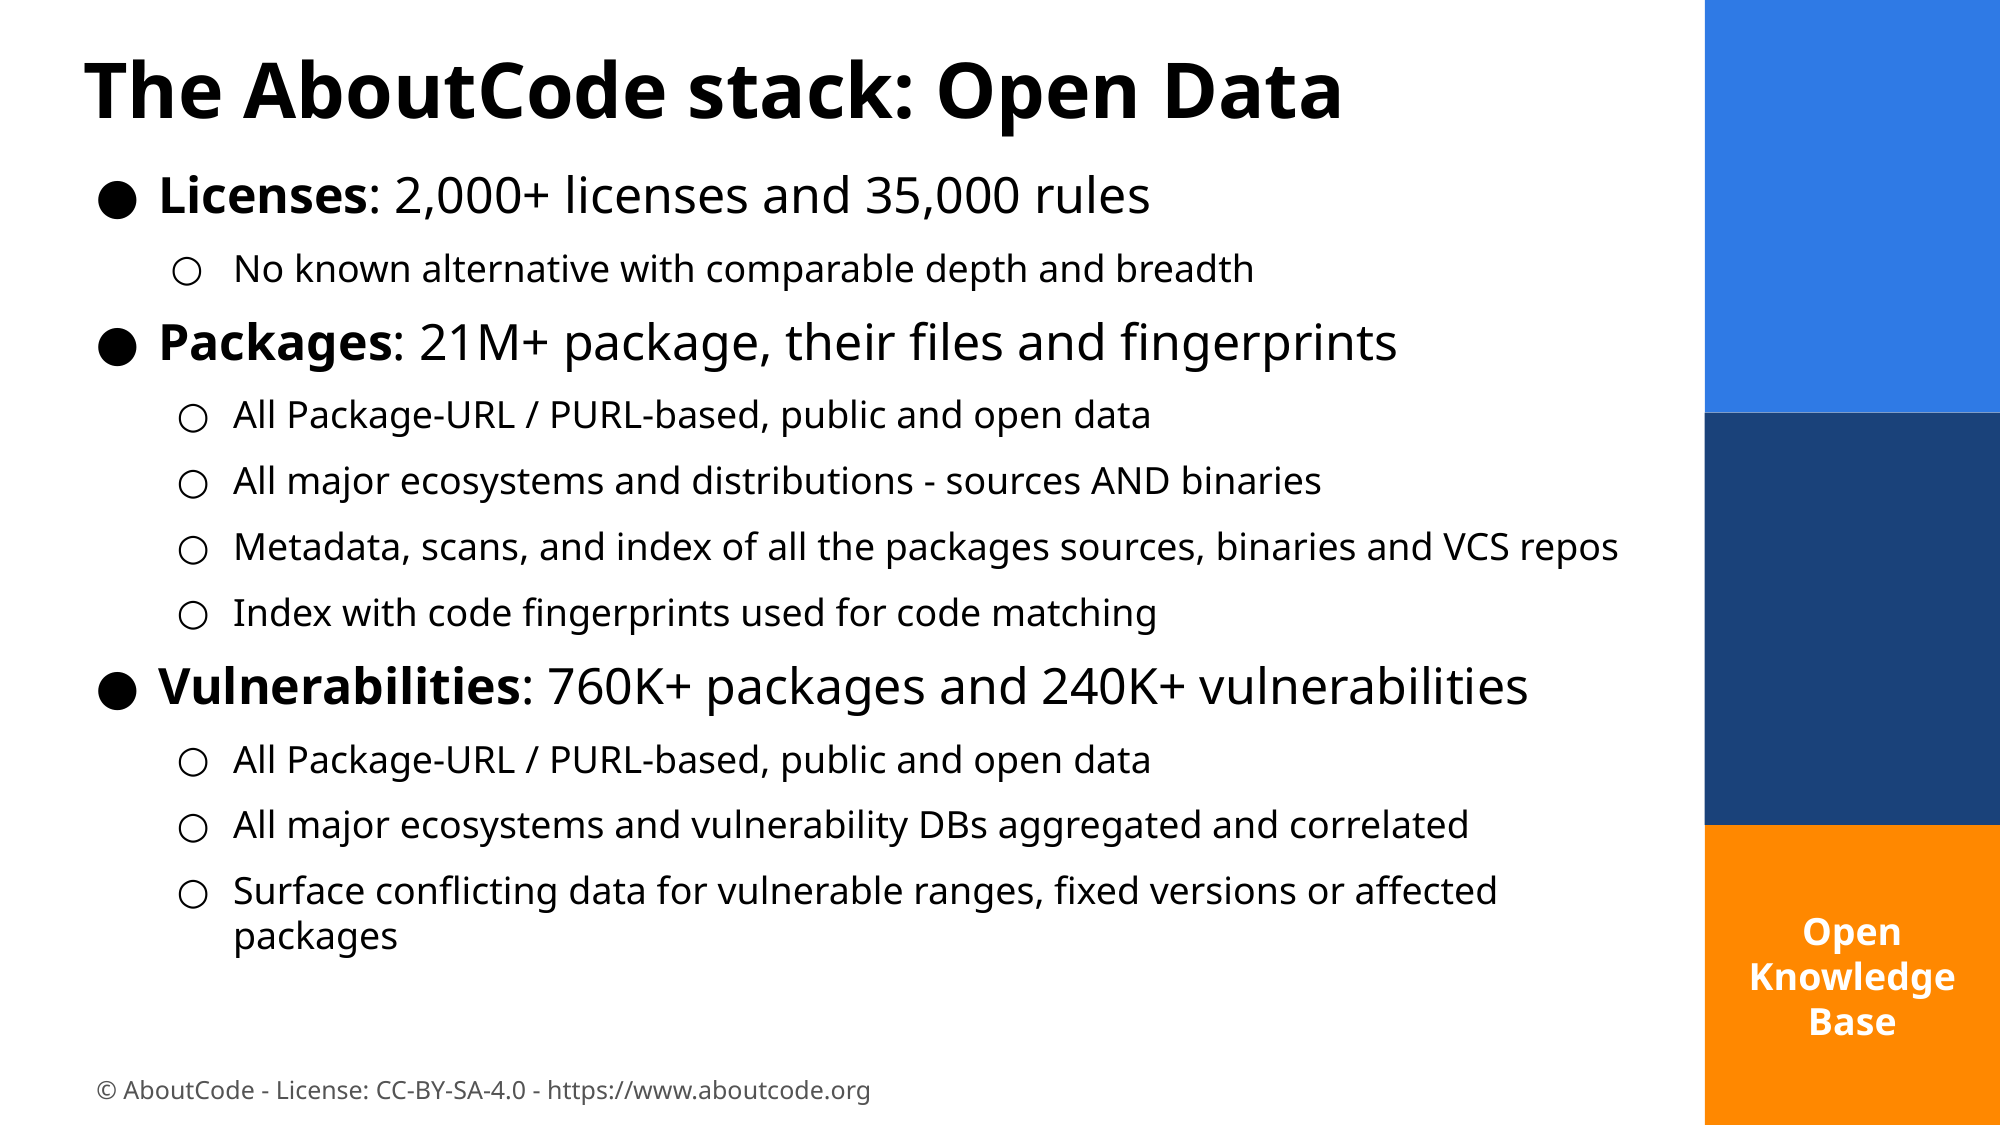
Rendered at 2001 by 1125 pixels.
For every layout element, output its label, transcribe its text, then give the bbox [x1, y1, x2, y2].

text_box Open Knowledge Base [1704, 825, 2000, 1125]
list Licenses: 2,000+ licenses and 35,000 rules No known alternative with comparable depth and breadth Packages: 21M+ package, their files and fingerprints All Package-URL / PURL-based, public and open data All major ecosystems and distributions - sources AND binaries Metadata, scans, and index of all the packages sources, binaries and VCS repos Index with code fingerprints used for code matching Vulnerabilities: 760K+ packages and 240K+ vulnerabilities All Package-URL / PURL-based, public and open data All major ecosystems and vulnerability DBs aggregated and correlated Surface conflicting data for vulnerable ranges, fixed versions or affected packages [68, 149, 1645, 1000]
text_box [1704, 0, 2000, 825]
title The AboutCode stack: Open Data [68, 23, 1704, 149]
